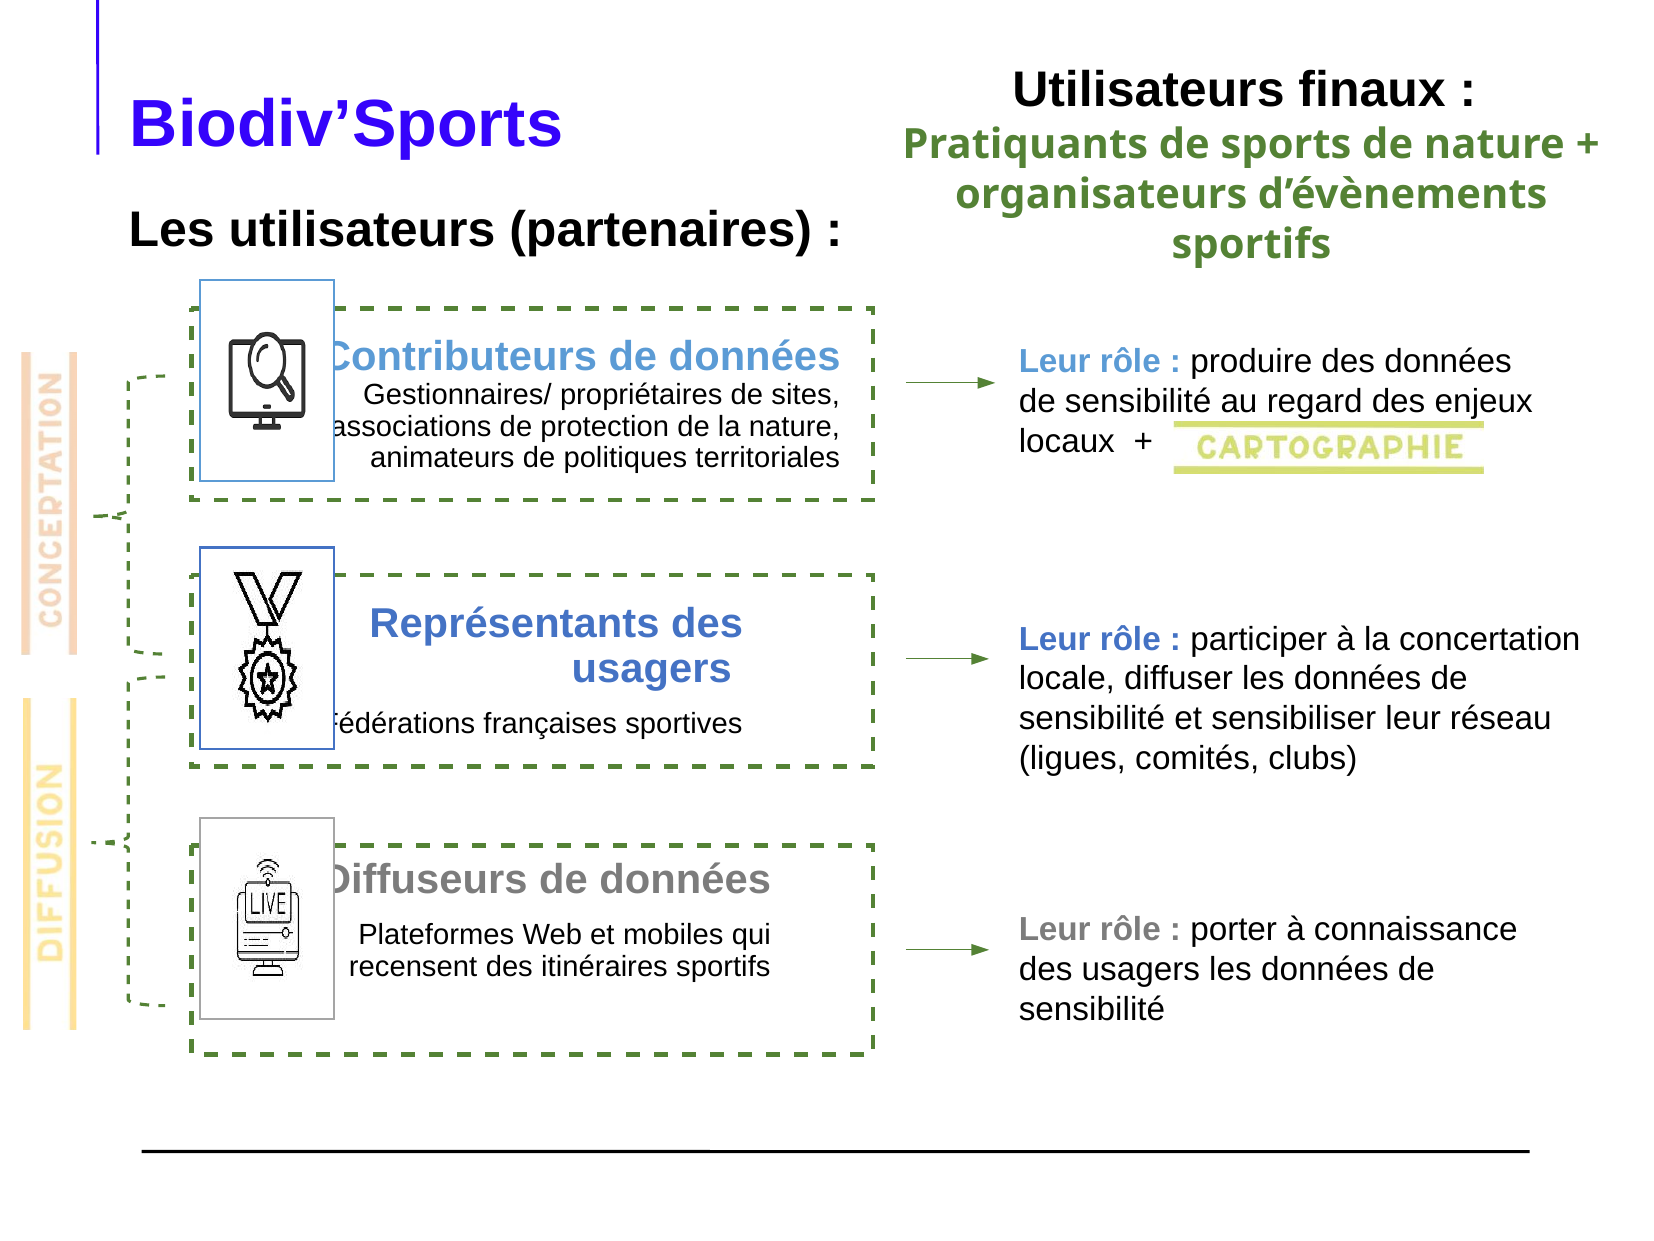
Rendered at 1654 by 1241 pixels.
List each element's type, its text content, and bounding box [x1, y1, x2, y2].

picture [1173, 421, 1484, 474]
picture [23, 698, 77, 1030]
text_box Biodiv’Sports [129, 11, 874, 160]
text_box Utilisateurs finaux : Pratiquants de sports de nature + organisateurs d’évènements sportifs [887, 49, 1616, 275]
text_box Contributeurs de données Gestionnaires/ propriétaires de sites, associations de protection de la nature, animateurs de politiques territoriales [191, 308, 874, 500]
text_box Représentants des usagers Fédérations françaises sportives [191, 575, 873, 767]
text_box Leur rôle : porter à connaissance des usagers les données de sensibilité [1003, 900, 1589, 1037]
picture [21, 352, 77, 655]
text_box Leur rôle : produire des données de sensibilité au regard des enjeux locaux + [1003, 331, 1561, 469]
text_box Leur rôle : participer à la concertation locale, diffuser les données de sensibilité et sensibiliser leur réseau (ligues, comités, clubs) [1003, 609, 1600, 786]
text_box Les utilisateurs (partenaires) : [114, 189, 870, 264]
text_box [200, 280, 334, 481]
text_box [200, 548, 334, 749]
text_box [200, 818, 334, 1019]
text_box Diffuseurs de données Plateformes Web et mobiles qui recensent des itinéraires sportifs [191, 845, 874, 1055]
